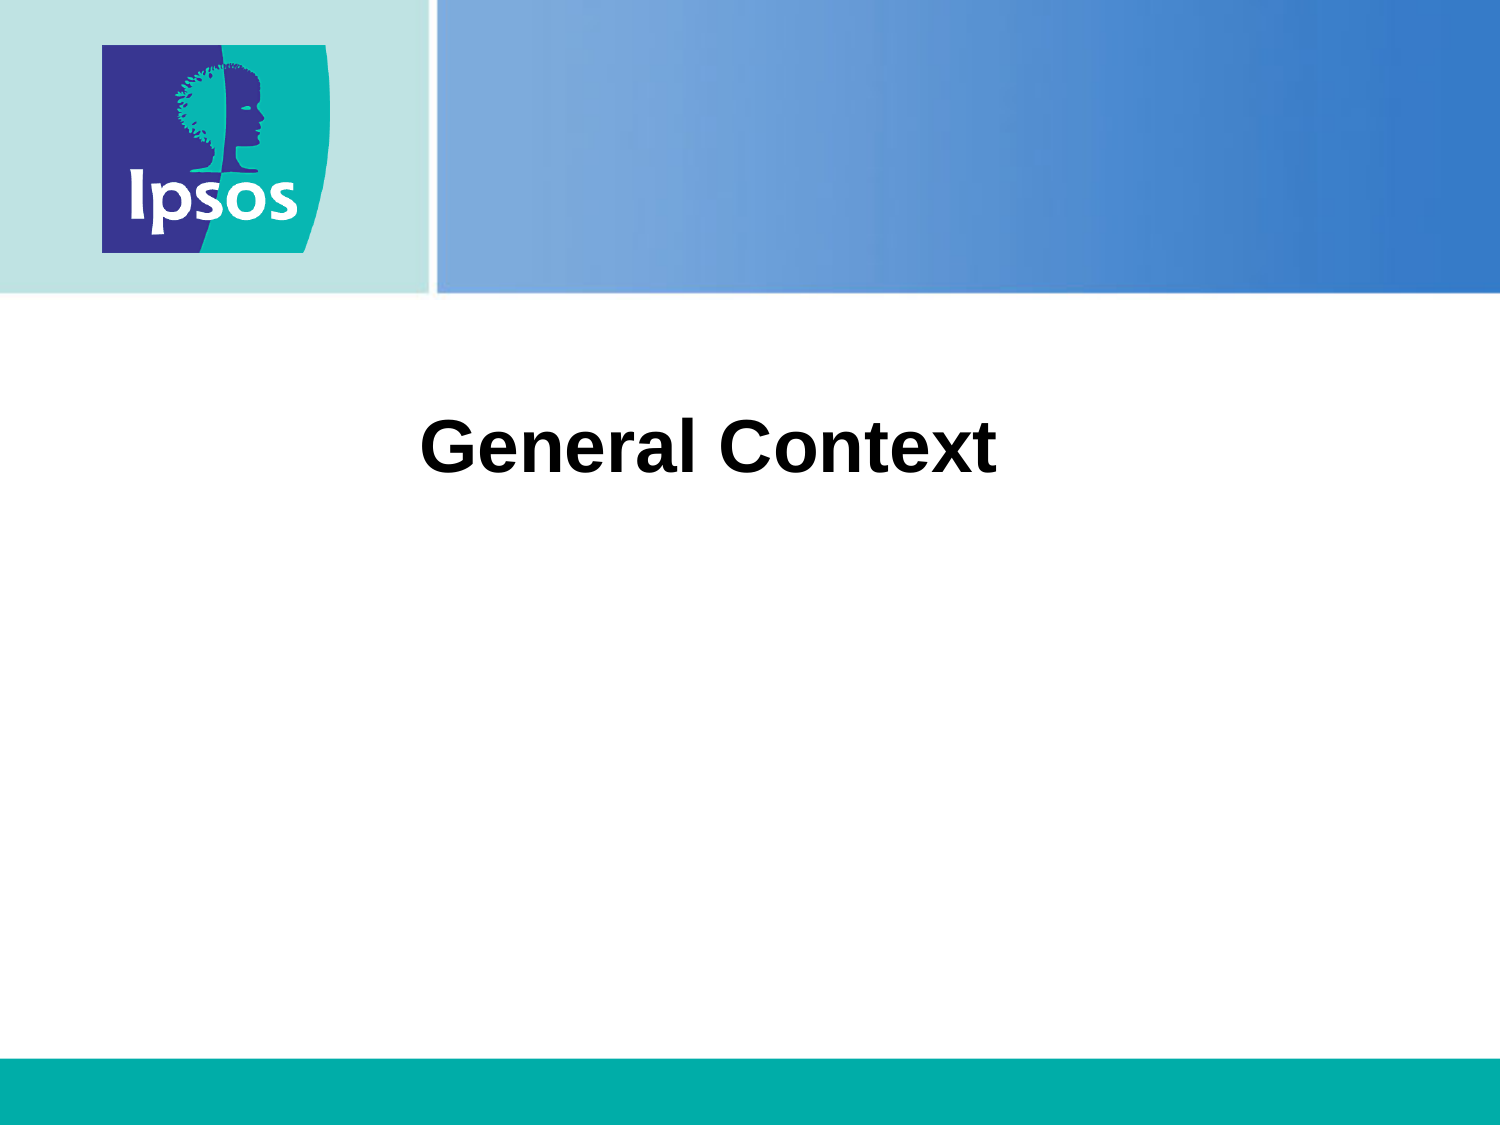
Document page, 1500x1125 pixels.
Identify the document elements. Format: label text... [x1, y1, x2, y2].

picture [0, 0, 1500, 300]
text_box General Context [76, 397, 1341, 628]
